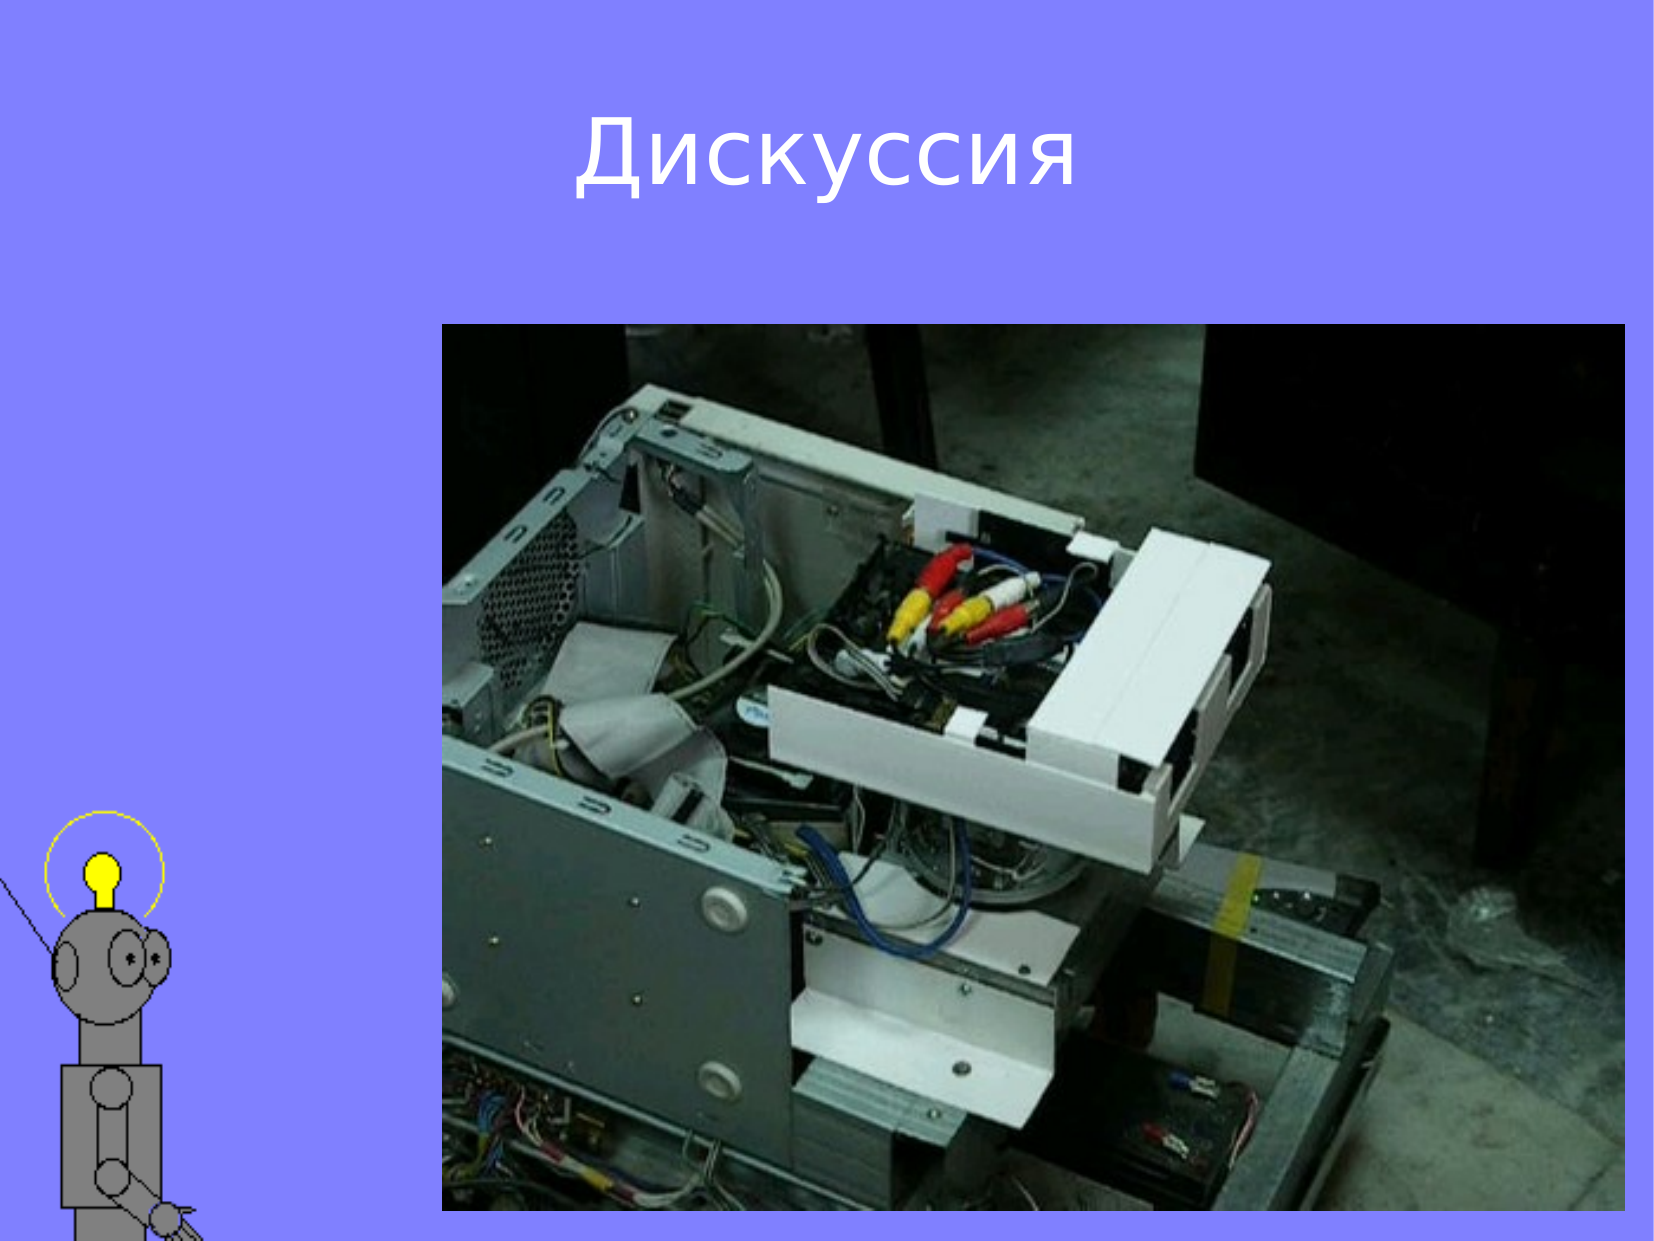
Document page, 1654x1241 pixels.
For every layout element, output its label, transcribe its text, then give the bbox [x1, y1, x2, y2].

title Дискуссия [82, 49, 1571, 257]
picture [0, 0, 1654, 1241]
